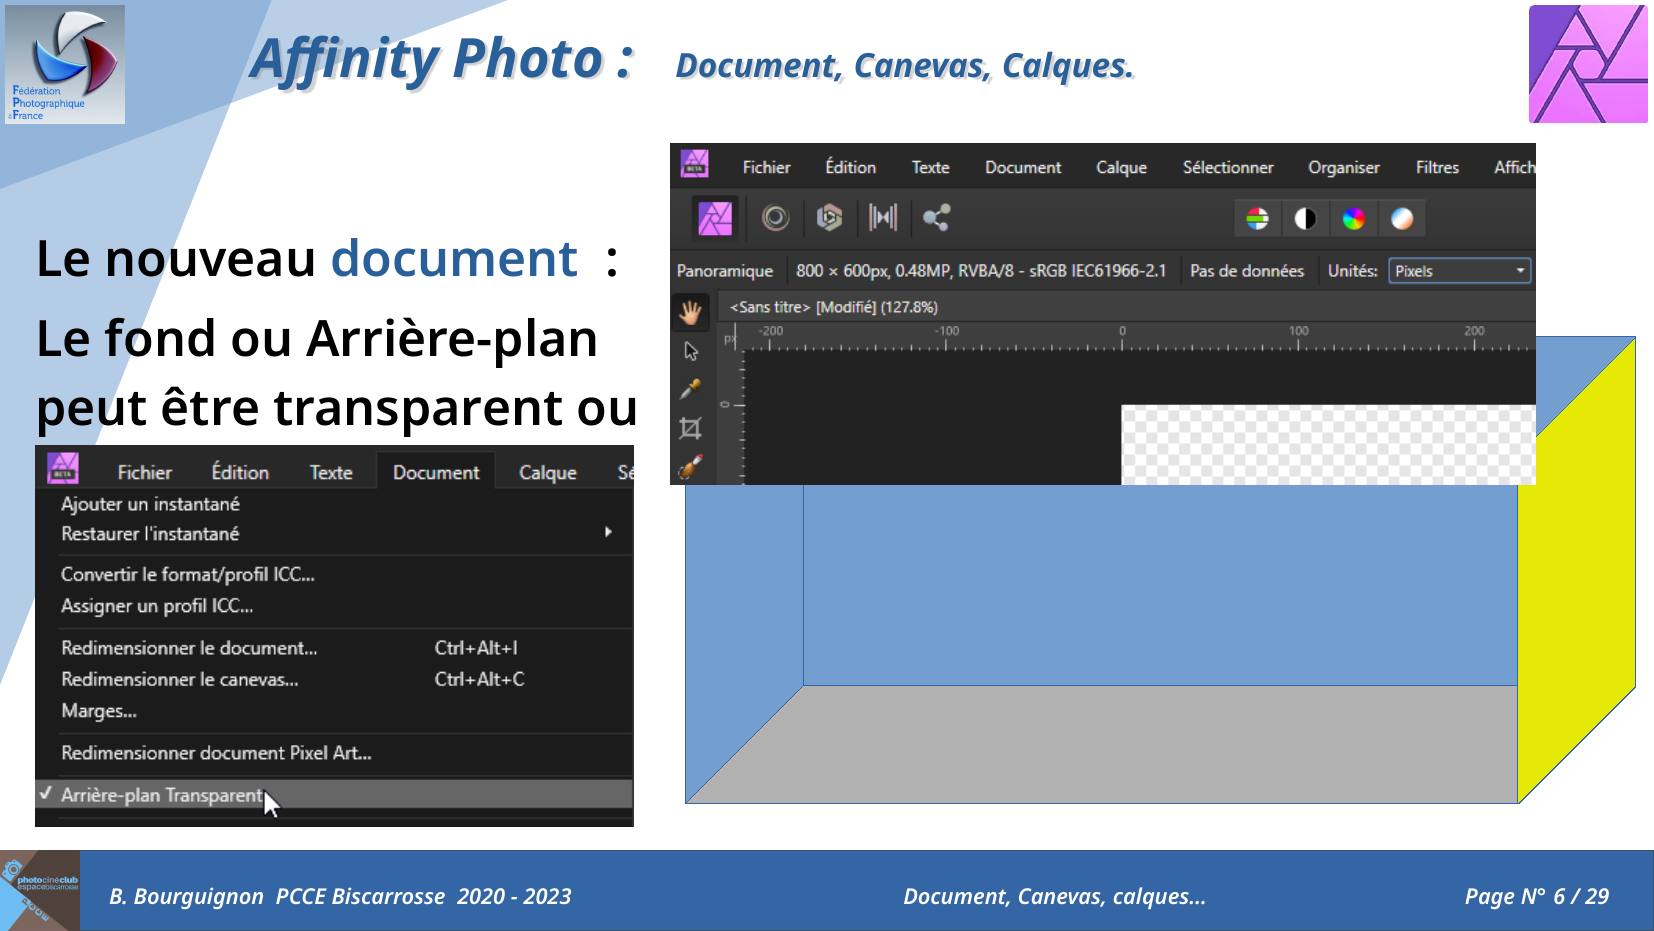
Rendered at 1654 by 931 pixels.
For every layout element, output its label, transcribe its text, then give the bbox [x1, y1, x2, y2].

picture [5, 5, 125, 124]
picture [35, 445, 634, 827]
picture [0, 850, 80, 931]
text_box [685, 336, 1636, 804]
subtitle Le nouveau document : Le fond ou Arrière-plan peut être transparent ou pas. [35, 223, 674, 827]
picture [670, 143, 1536, 485]
picture [1529, 5, 1648, 123]
